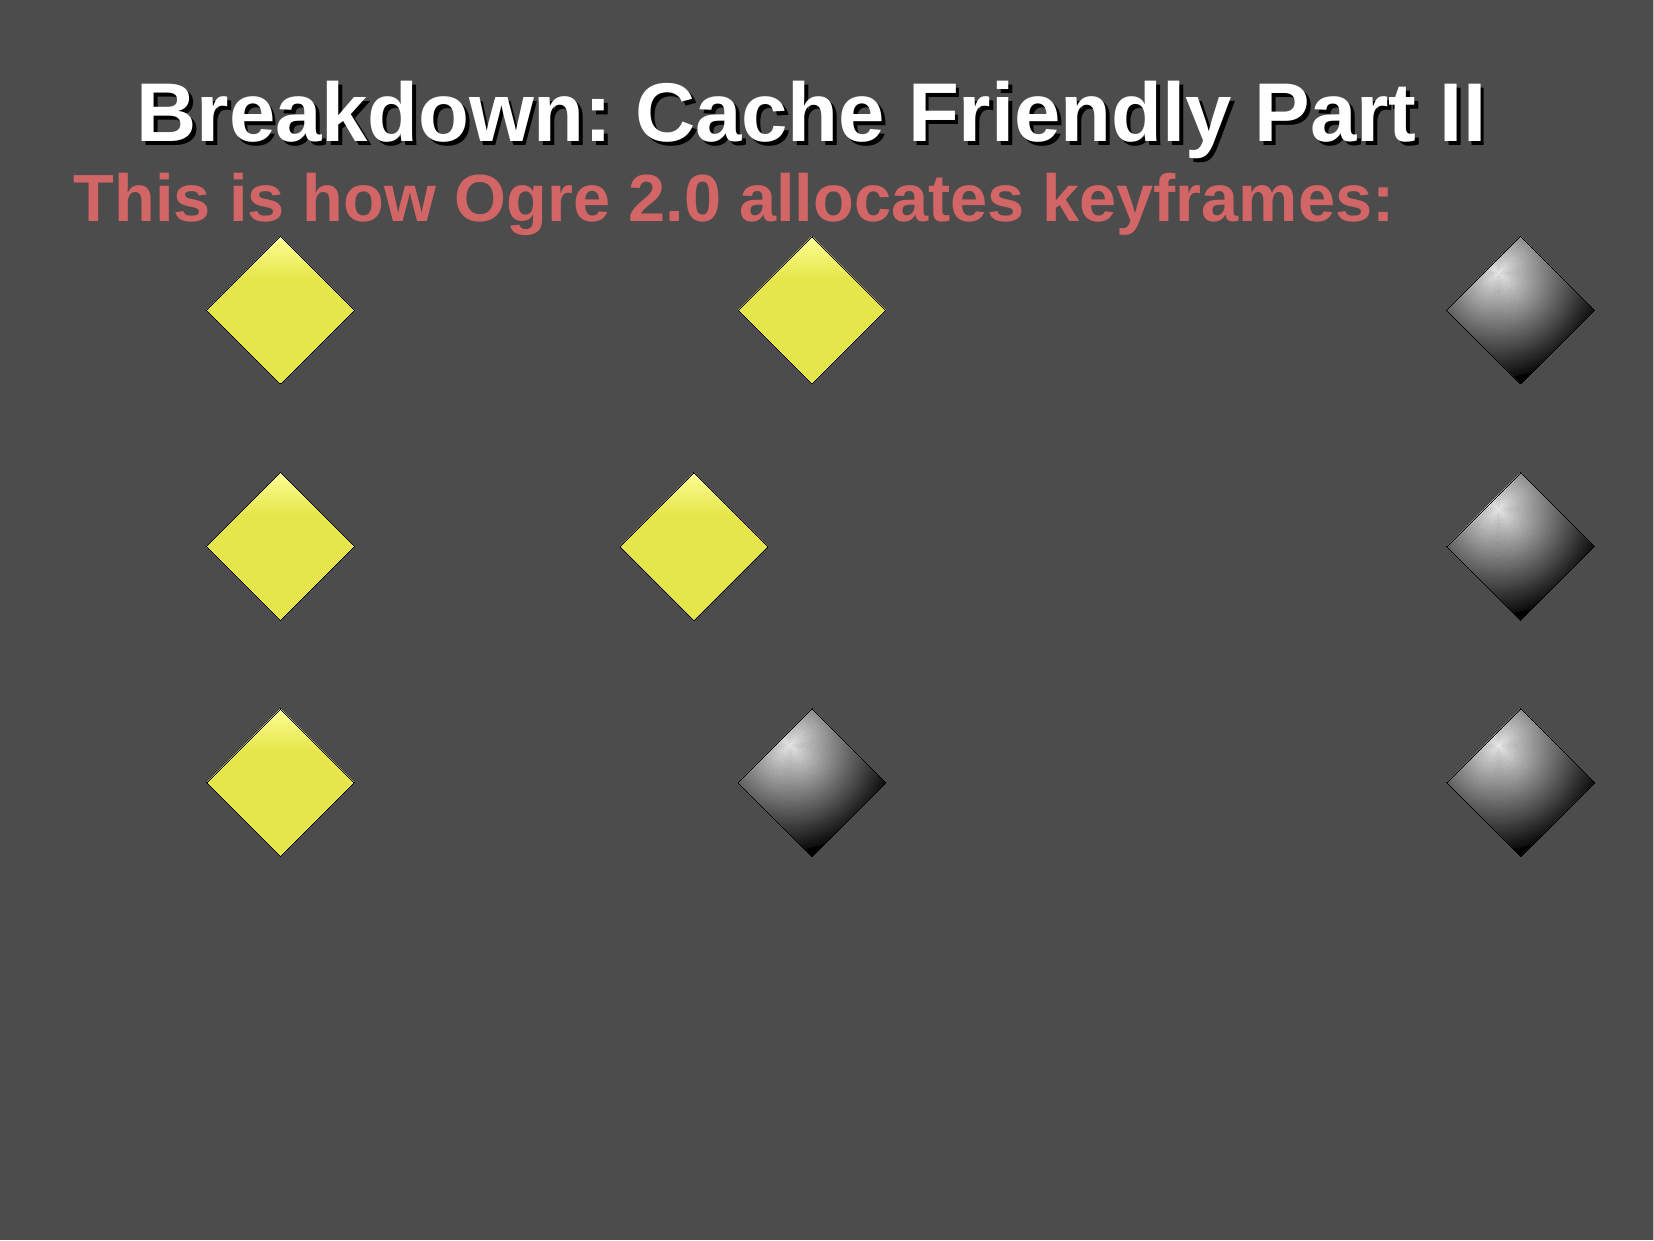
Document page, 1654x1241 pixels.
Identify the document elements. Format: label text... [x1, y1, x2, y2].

text_box This is how Ogre 2.0 allocates keyframes: [59, 153, 1565, 244]
text_box [738, 708, 886, 857]
text_box [206, 472, 355, 621]
text_box [206, 708, 355, 857]
text_box [620, 472, 768, 621]
text_box [1446, 708, 1595, 857]
text_box [1446, 472, 1595, 621]
text_box [206, 244, 355, 384]
text_box [738, 244, 886, 384]
text_box [1446, 244, 1595, 384]
text_box Breakdown: Cache Friendly Part II [88, 59, 1536, 153]
